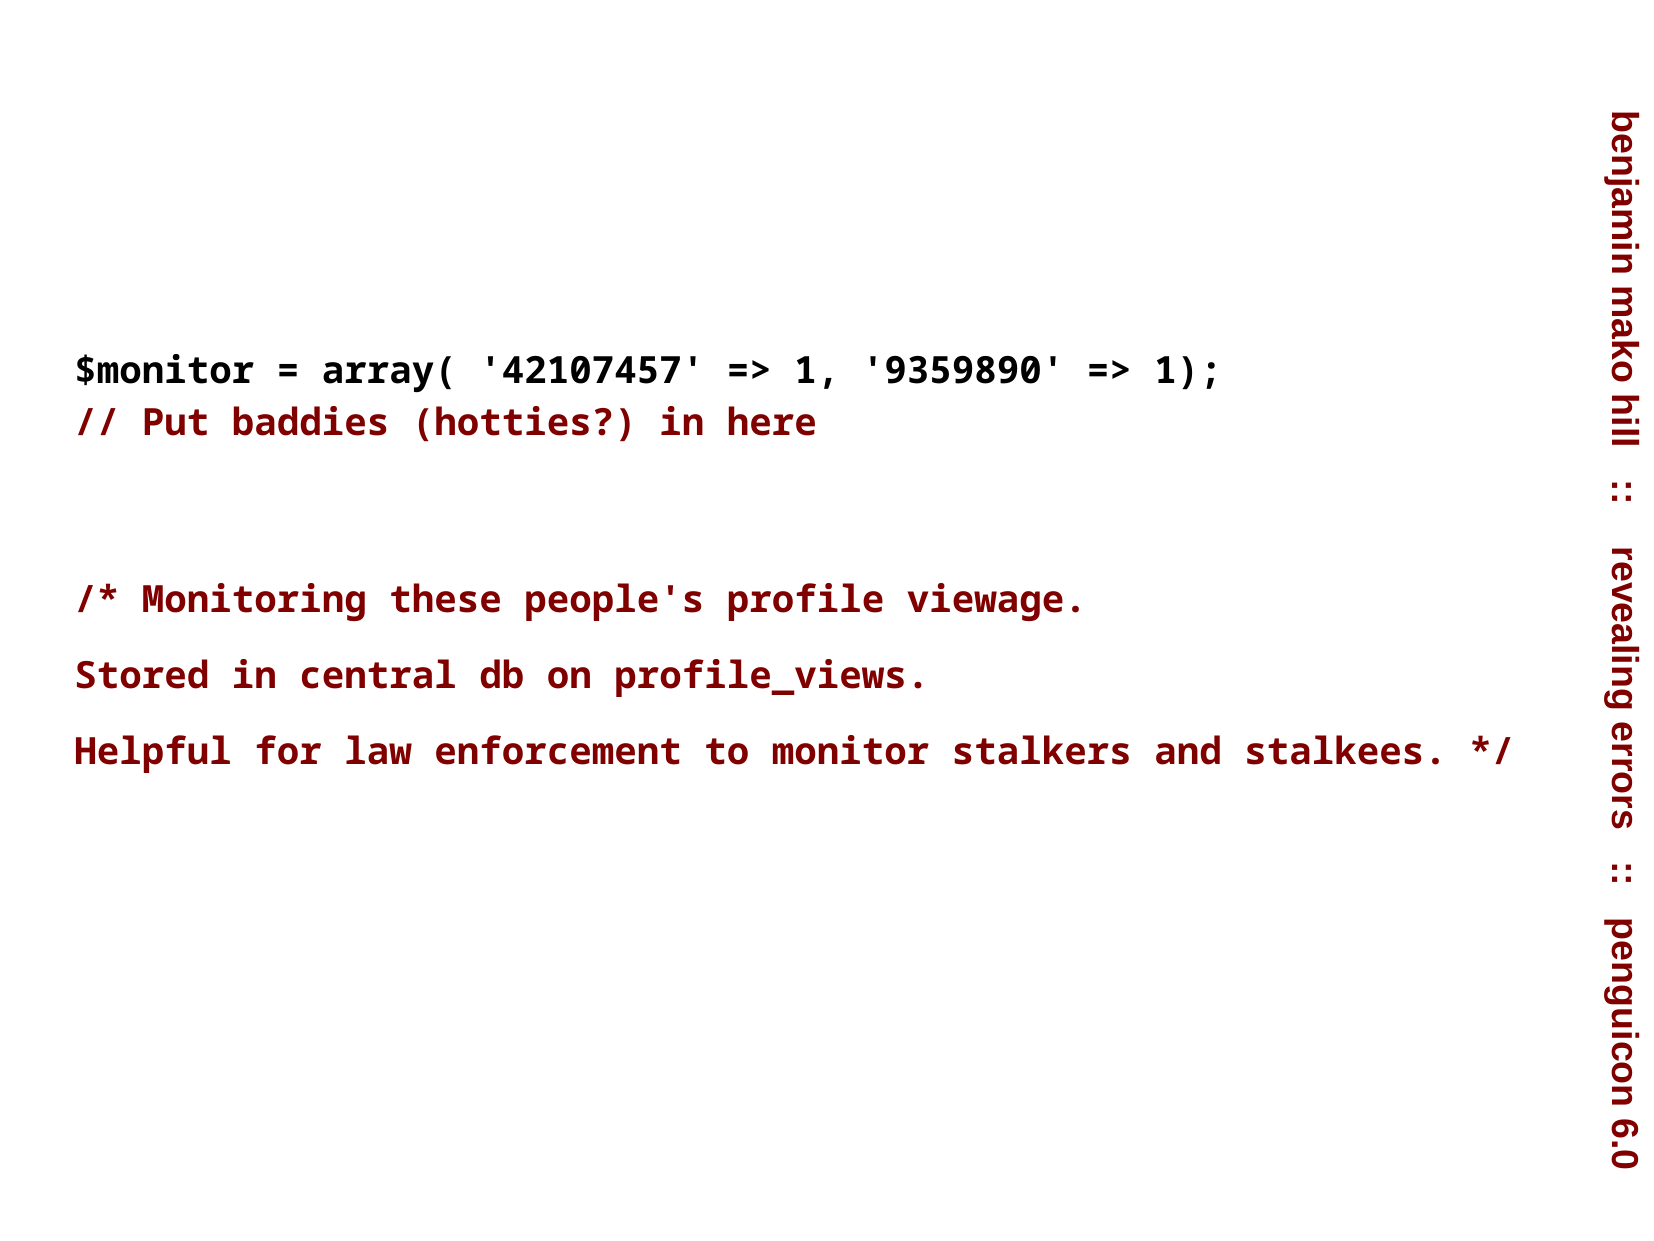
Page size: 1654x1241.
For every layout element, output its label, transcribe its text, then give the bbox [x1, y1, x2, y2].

text_box $monitor = array( '42107457' => 1, '9359890' => 1); // Put baddies (hotties?) in here /* Monitoring these people's profile viewage. Stored in central db on profile_views. Helpful for law enforcement to monitor stalkers and stalkees. */ [59, 336, 1522, 837]
